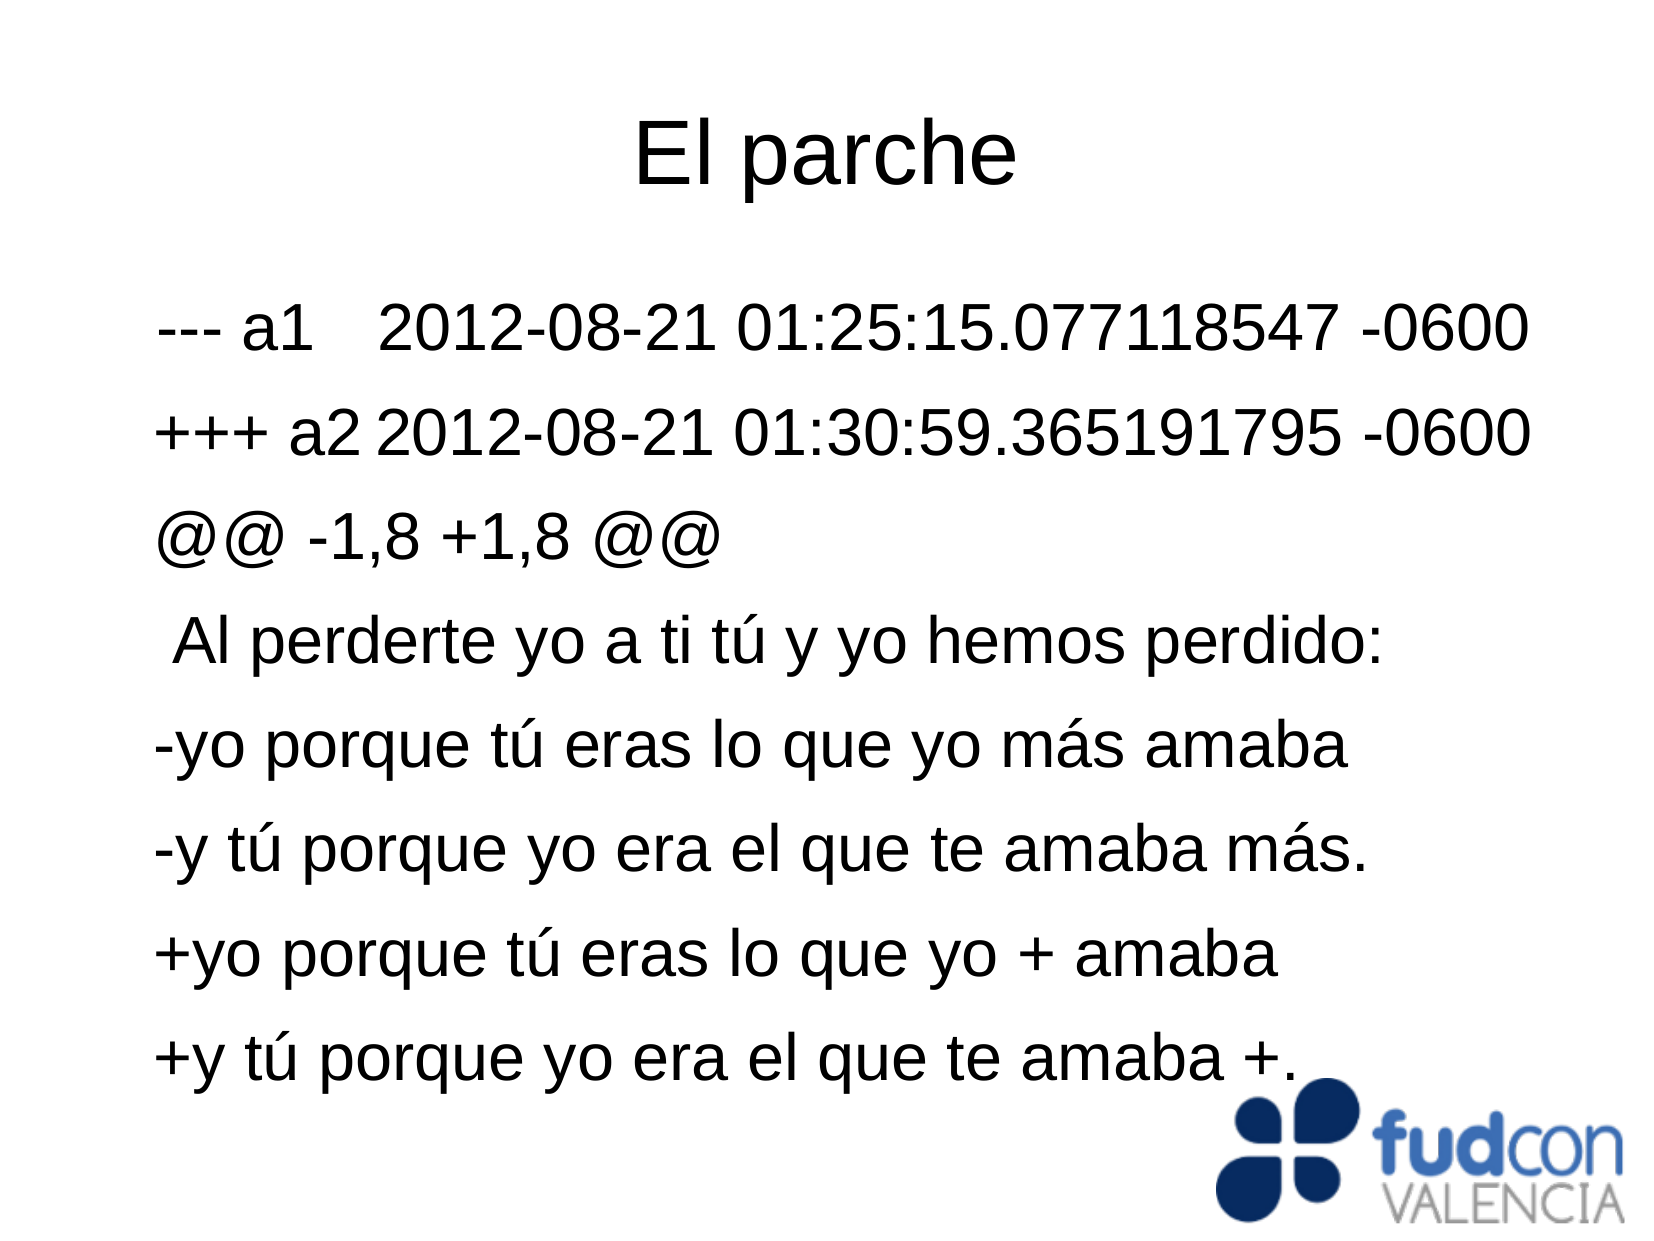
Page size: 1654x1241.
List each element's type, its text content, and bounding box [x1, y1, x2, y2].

title El parche [82, 49, 1571, 257]
list --- a1 2012-08-21 01:25:15.077118547 -0600 +++ a2 2012-08-21 01:30:59.365191795 -0600 @@ -1,8 +1,8 @@ Al perderte yo a ti tú y yo hemos perdido: -yo porque tú eras lo que yo más amaba -y tú porque yo era el que te amaba más. +yo porque tú eras lo que yo + amaba +y tú porque yo era el que te amaba +. [82, 290, 1571, 1109]
picture [1216, 1078, 1643, 1230]
